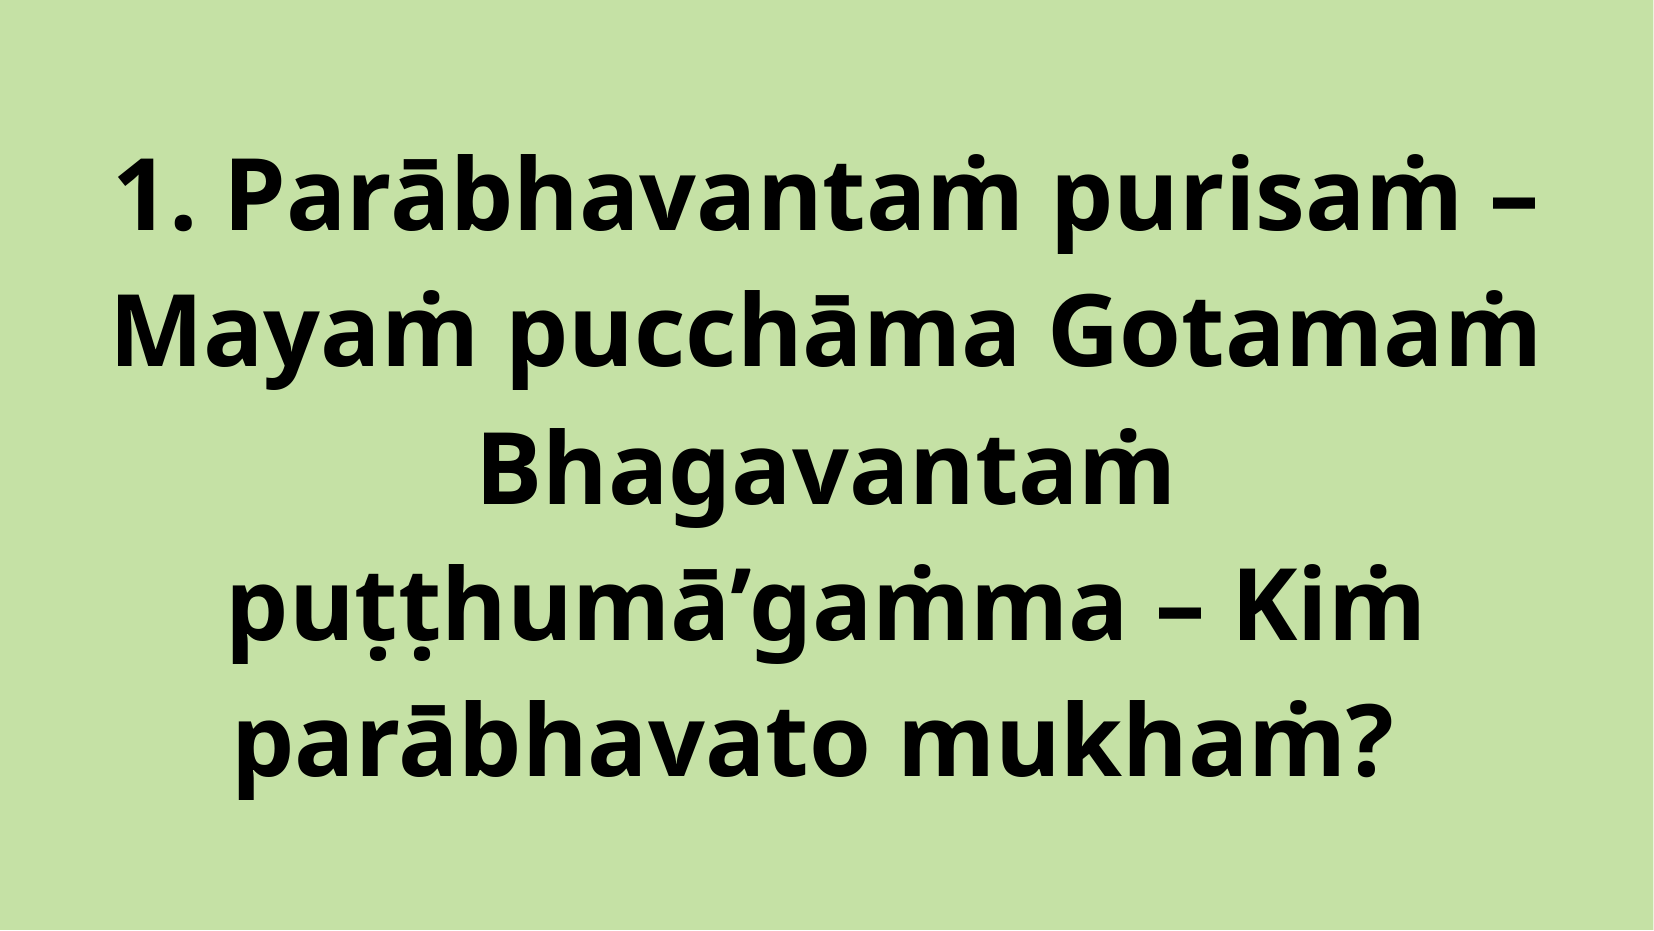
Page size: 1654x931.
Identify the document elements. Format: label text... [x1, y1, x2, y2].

subtitle 1. Parābhavantaṁ purisaṁ – Mayaṁ pucchāma Gotamaṁ Bhagavantaṁ puṭṭhumā’gaṁma – Kiṁ parābhavato mukhaṁ? [82, 0, 1571, 931]
